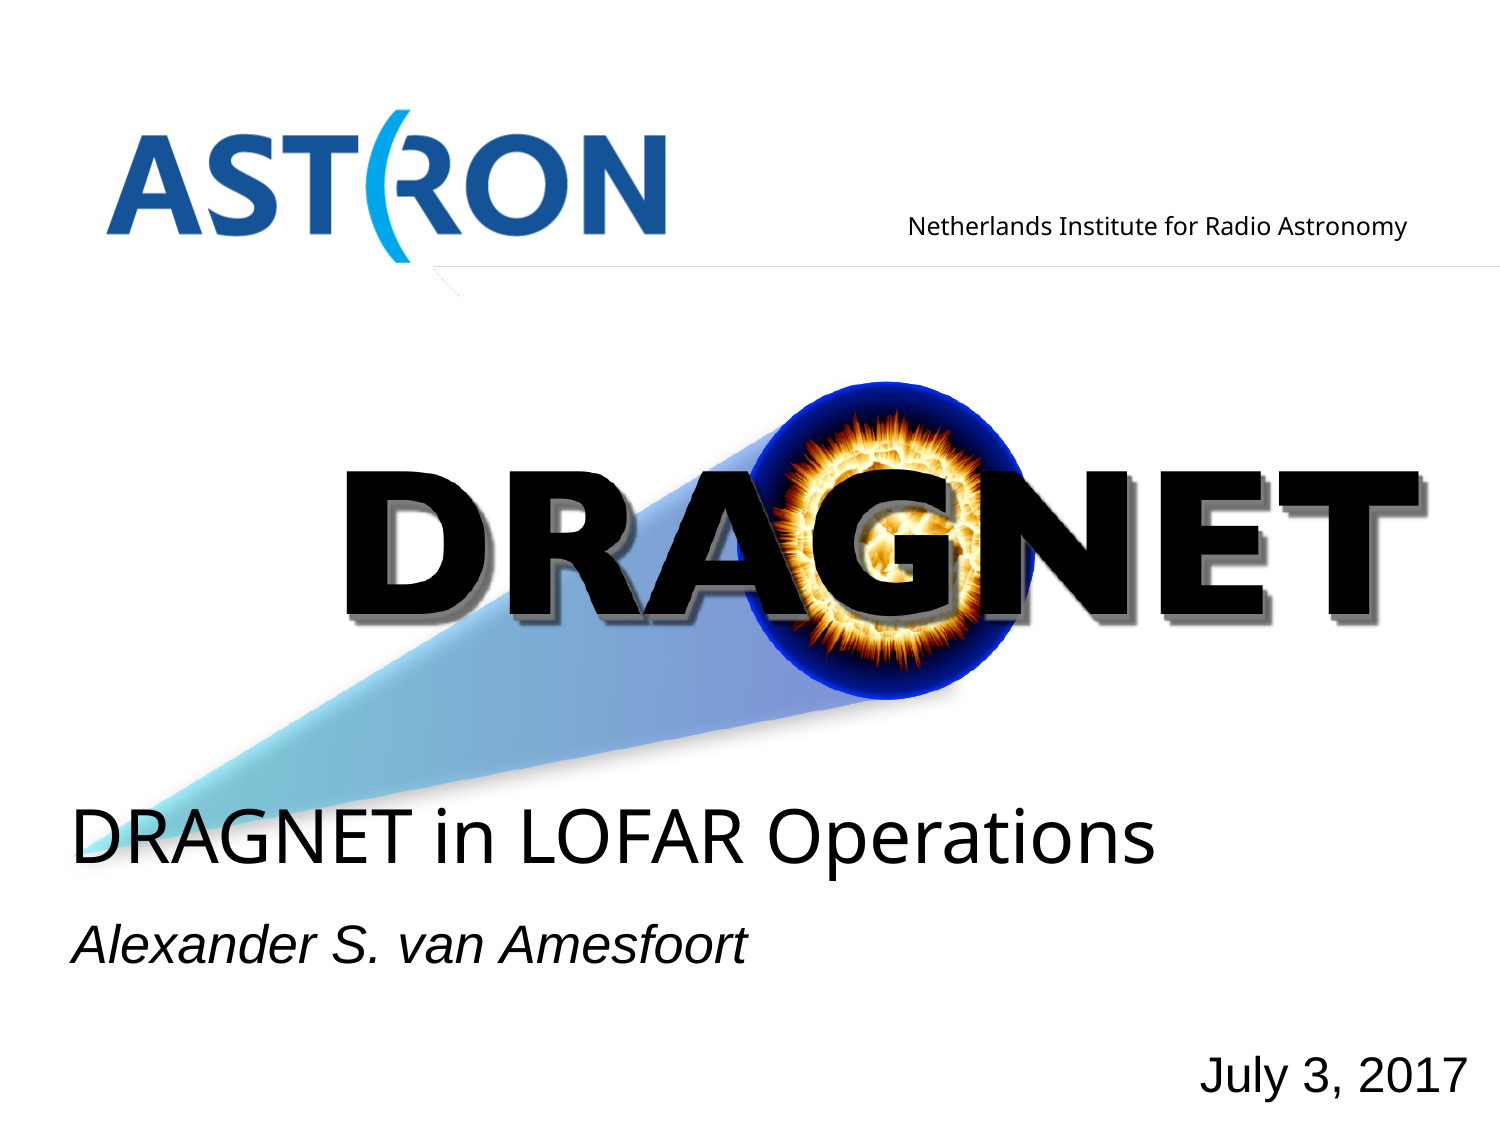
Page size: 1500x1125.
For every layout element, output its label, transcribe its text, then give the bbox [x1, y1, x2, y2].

text_box July 3, 2017 [1185, 1035, 1485, 1111]
picture [0, 0, 1500, 1125]
title DRAGNET in LOFAR Operations [69, 788, 1295, 892]
text_box Alexander S. van Amesfoort [43, 902, 762, 983]
